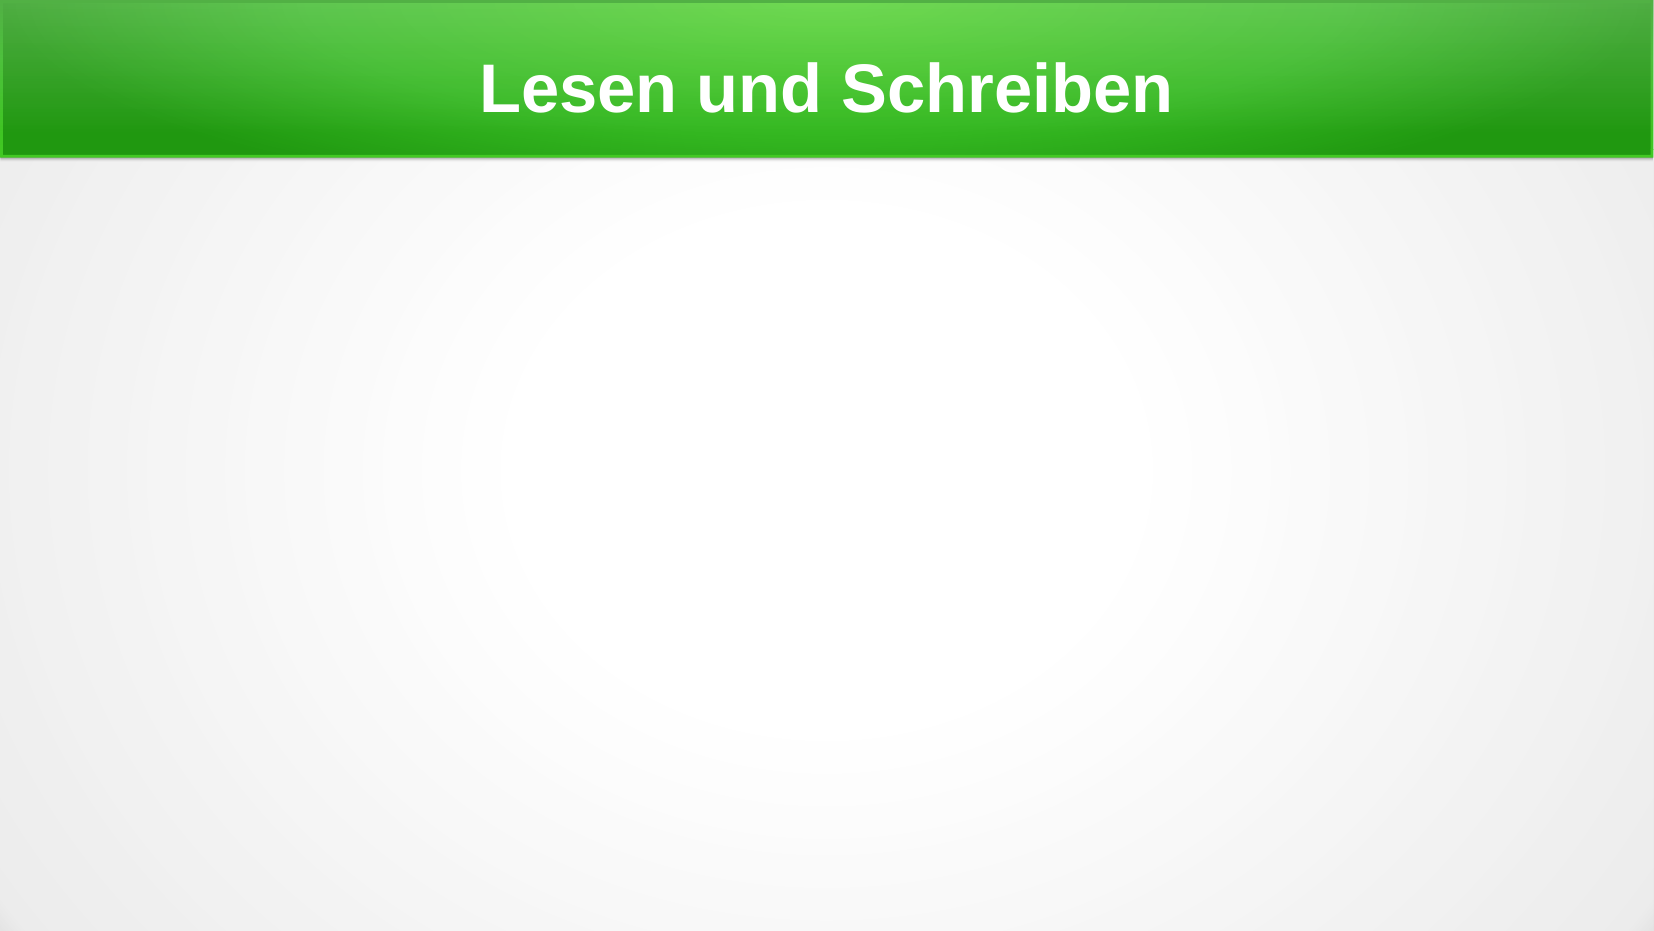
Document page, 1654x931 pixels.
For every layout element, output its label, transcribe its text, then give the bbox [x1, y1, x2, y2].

title Lesen und Schreiben [82, 35, 1571, 142]
